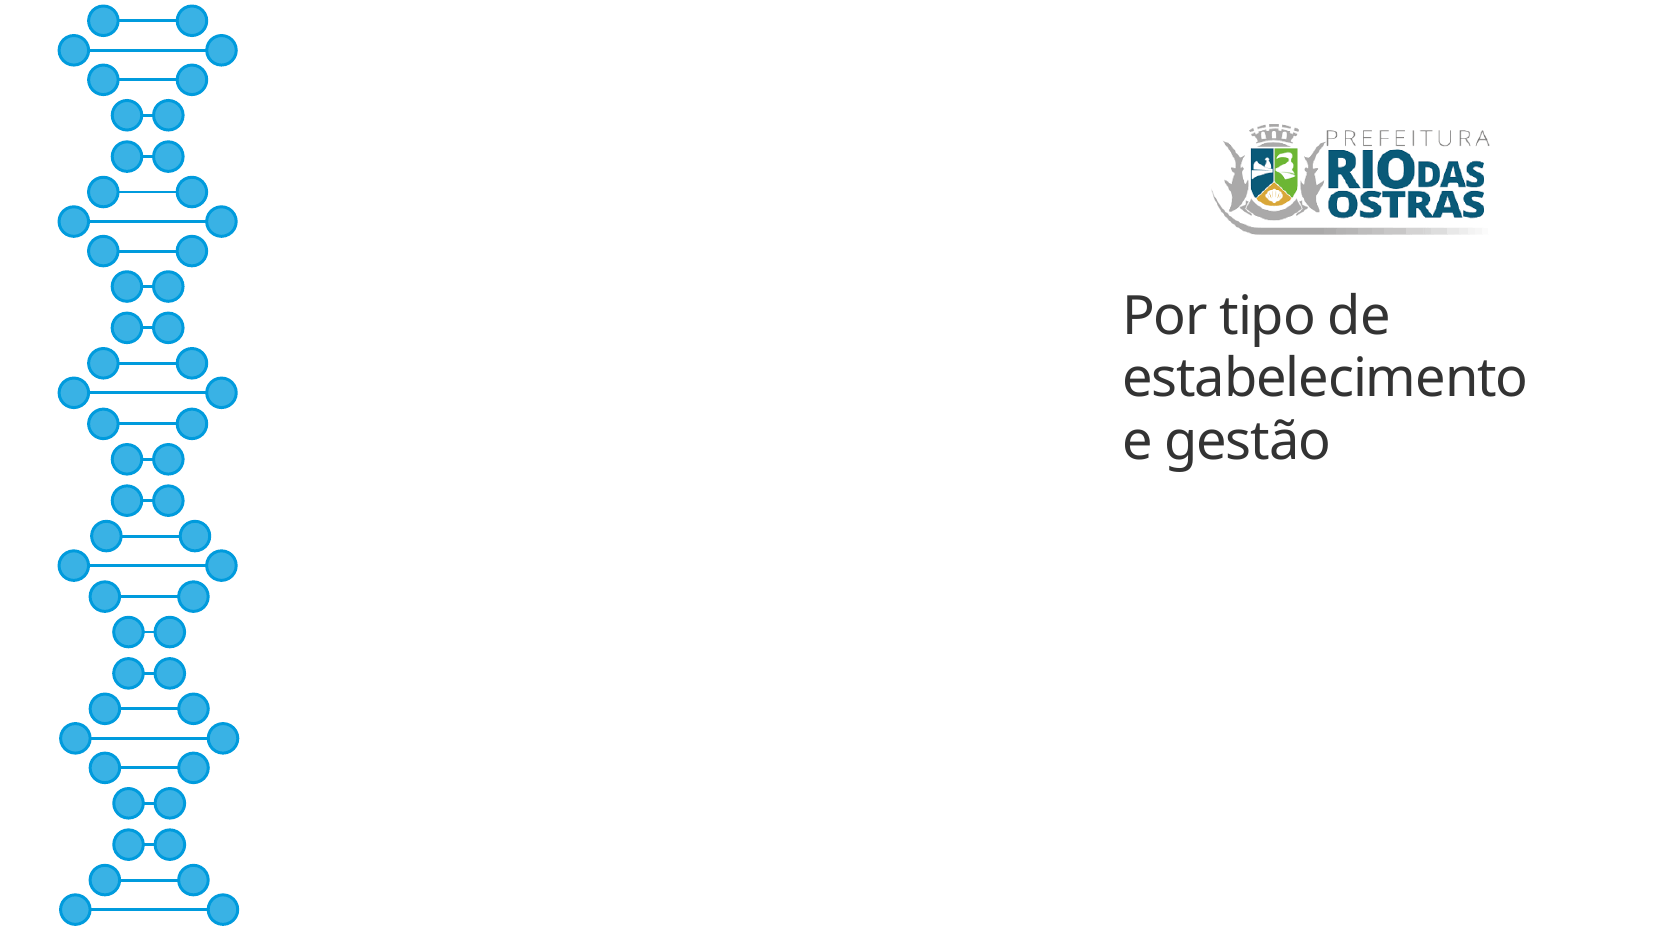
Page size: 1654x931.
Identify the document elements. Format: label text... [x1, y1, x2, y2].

title Por tipo de estabelecimento e gestão [1122, 234, 1654, 473]
picture [1210, 124, 1491, 235]
